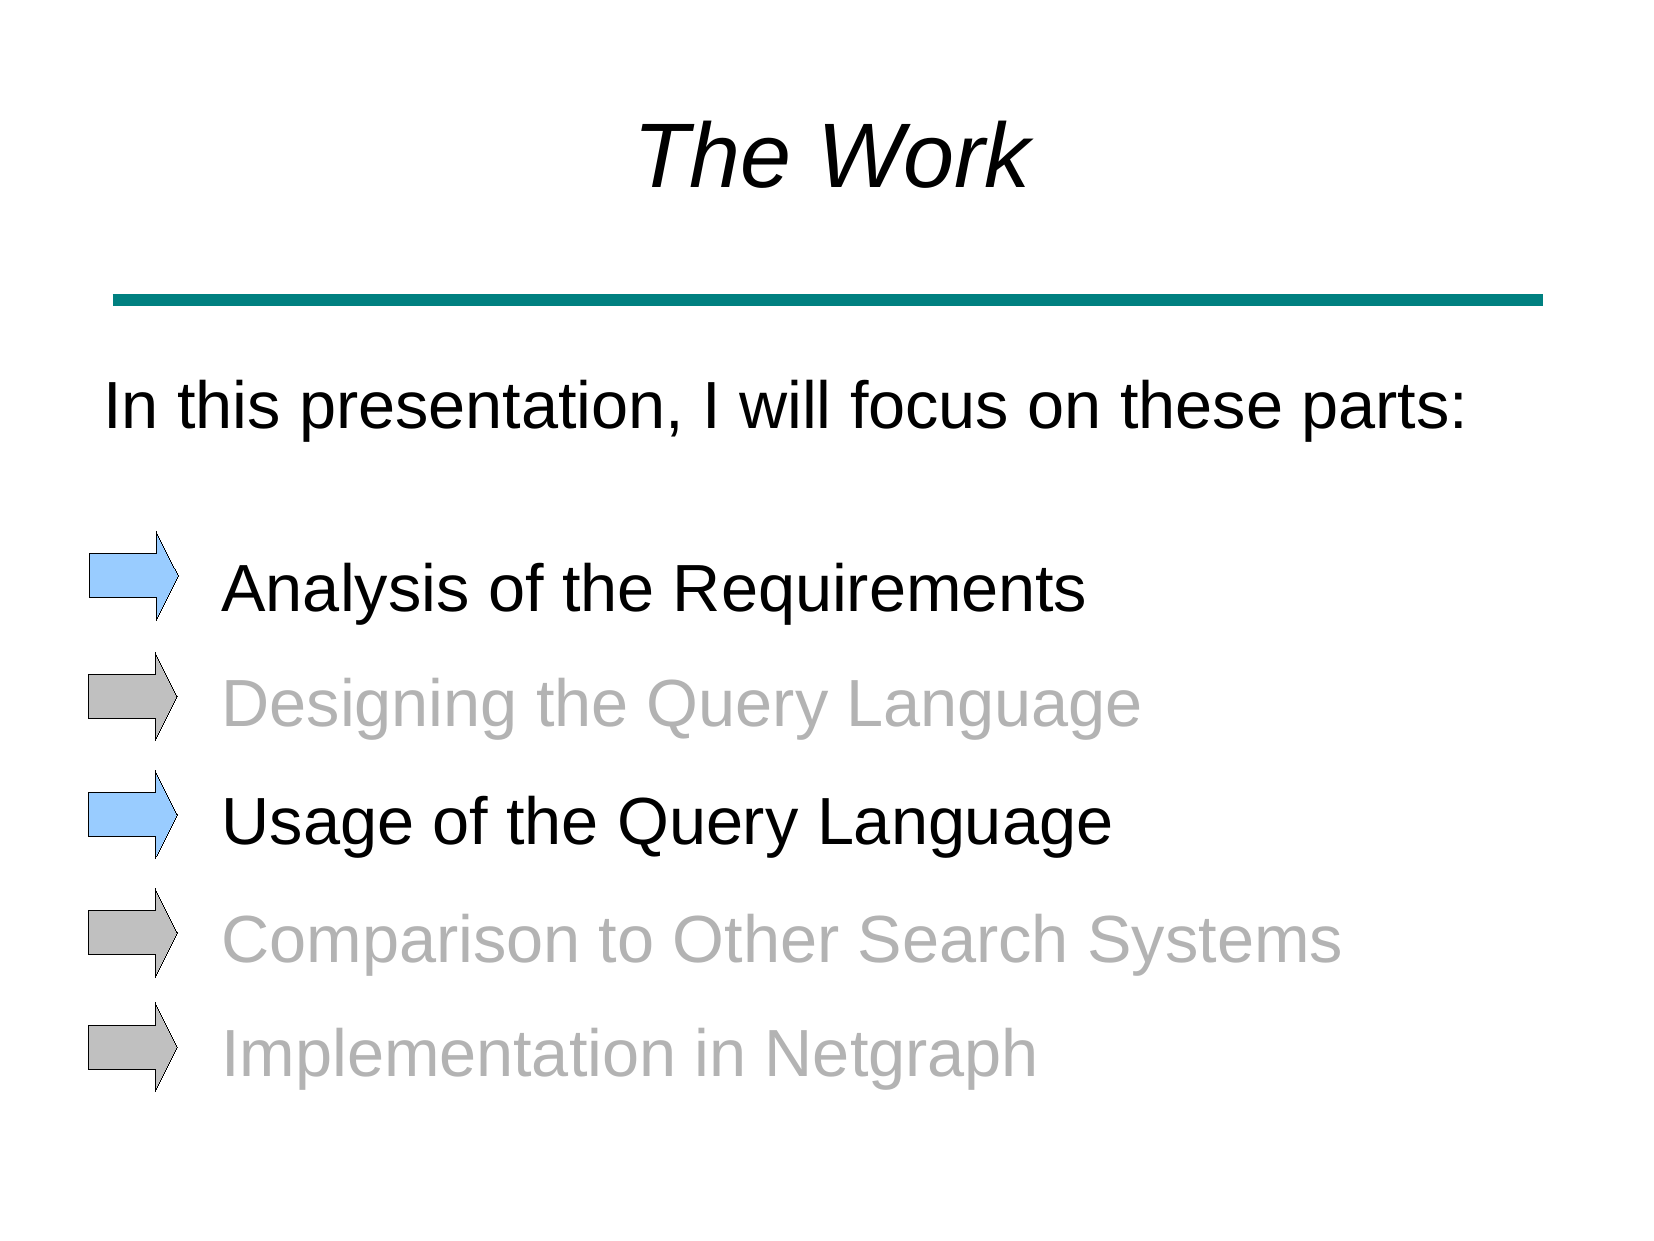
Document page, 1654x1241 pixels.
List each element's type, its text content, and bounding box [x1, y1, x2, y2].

text_box [88, 770, 178, 859]
title The Work [88, 42, 1577, 268]
text_box Comparison to Other Search Systems [206, 888, 1536, 979]
text_box In this presentation, I will focus on these parts: [88, 354, 1565, 444]
text_box Implementation in Netgraph [206, 1002, 1359, 1093]
text_box Analysis of the Requirements [206, 537, 1557, 627]
text_box [88, 888, 178, 978]
text_box [88, 652, 178, 741]
text_box [88, 1002, 178, 1092]
text_box [89, 468, 179, 621]
text_box Usage of the Query Language [206, 770, 1359, 860]
text_box Designing the Query Language [206, 652, 1359, 742]
